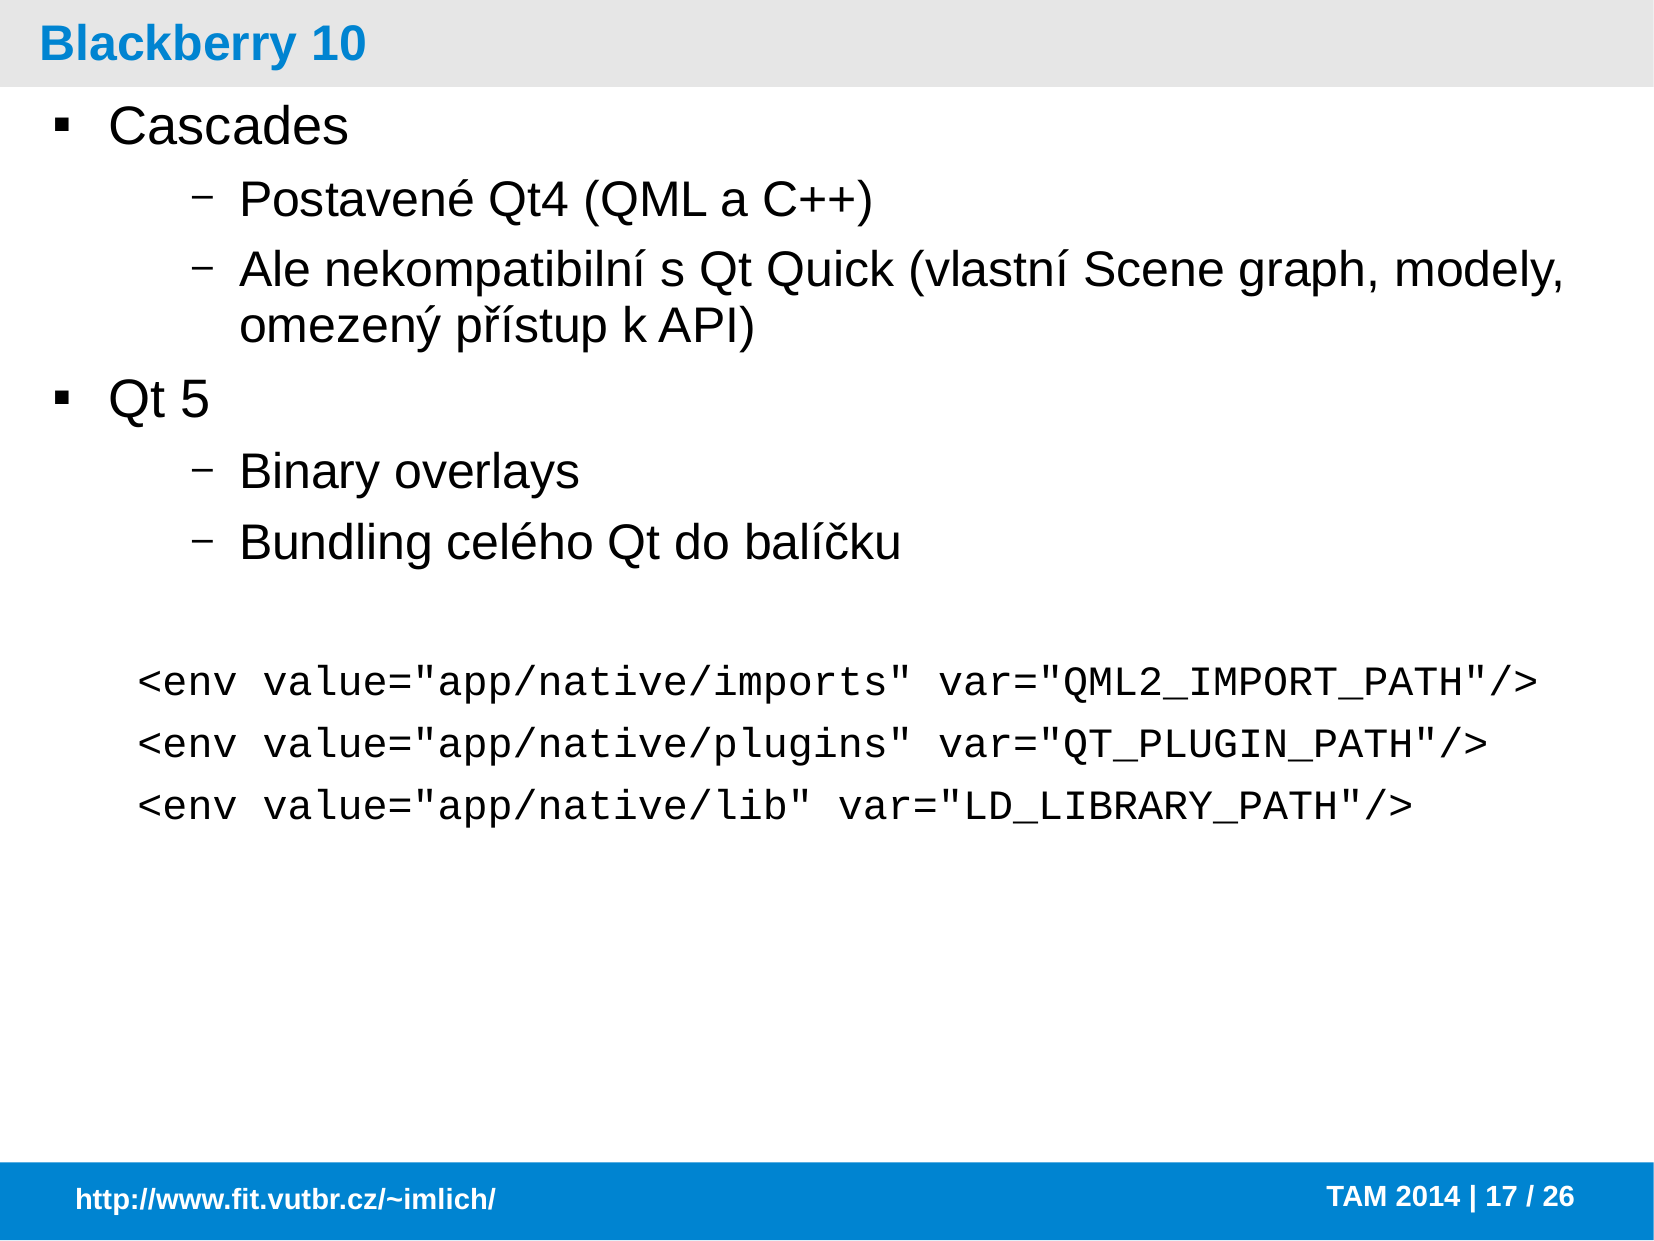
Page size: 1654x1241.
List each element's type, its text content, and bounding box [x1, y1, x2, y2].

list Cascades Postavené Qt4 (QML a C++) Ale nekompatibilní s Qt Quick (vlastní Scene graph, modely, omezený přístup k API) Qt 5 Binary overlays Bundling celého Qt do balíčku <env value="app/native/imports" var="QML2_IMPORT_PATH"/> <env value="app/native/plugins" var="QT_PLUGIN_PATH"/> <env value="app/native/lib" var="LD_LIBRARY_PATH"/> [37, 95, 1613, 1163]
title Blackberry 10 [39, 5, 1615, 81]
